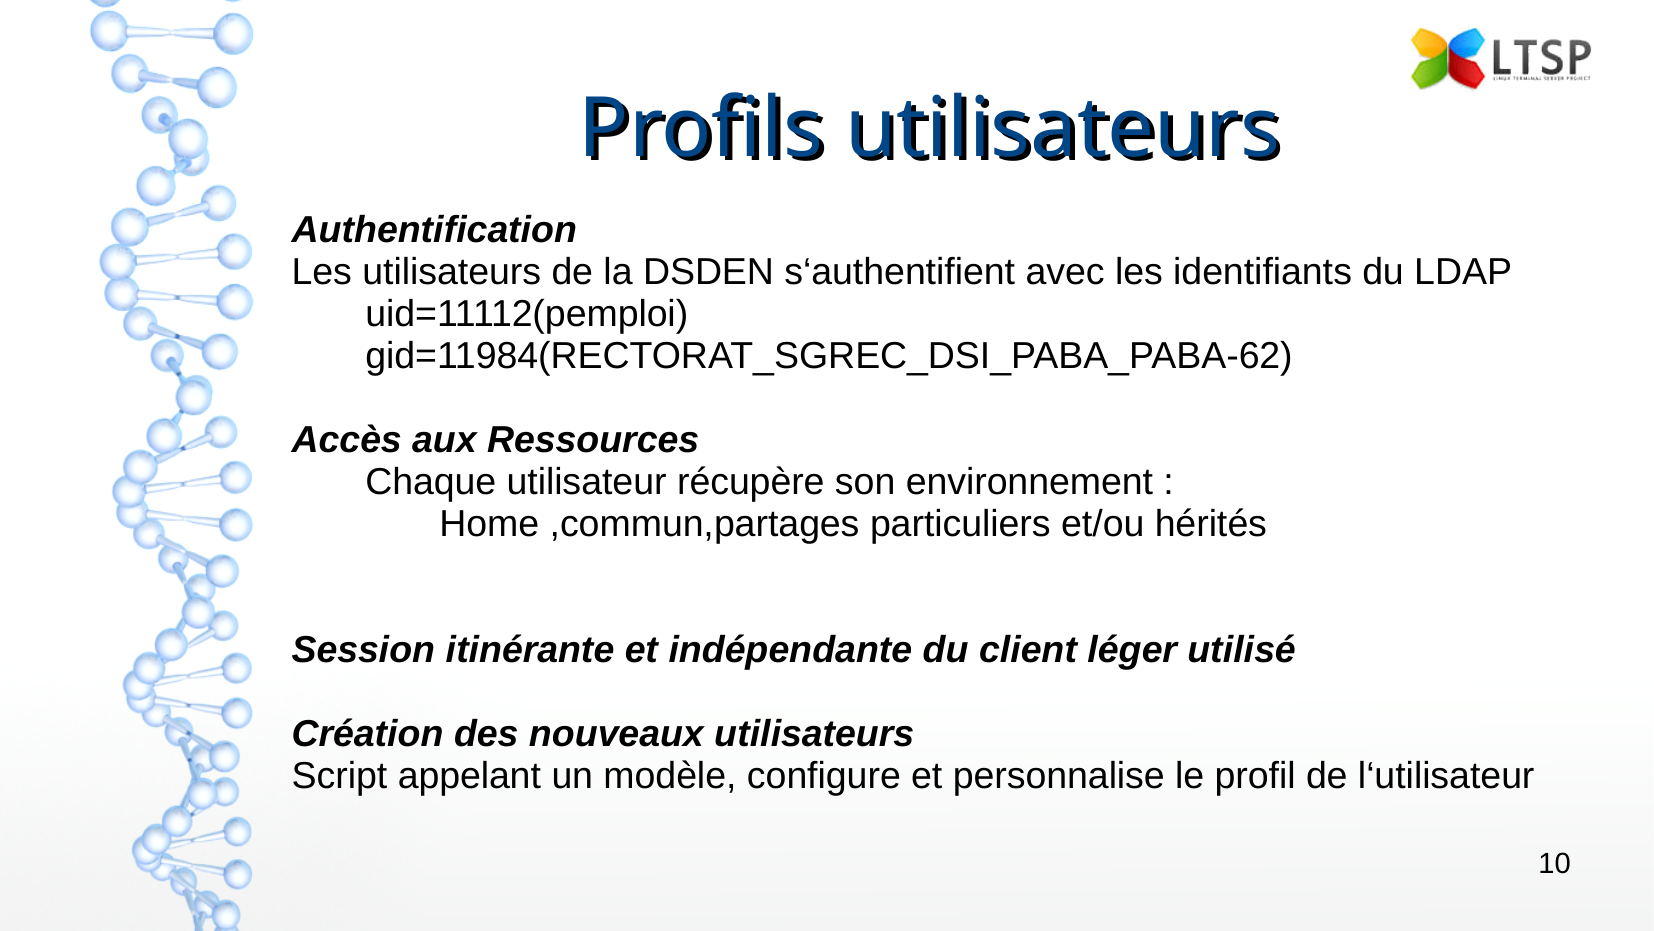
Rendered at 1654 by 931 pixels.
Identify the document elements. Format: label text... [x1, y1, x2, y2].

text_box Authentification Les utilisateurs de la DSDEN s‘authentifient avec les identifiants du LDAP uid=11112(pemploi) gid=11984(RECTORAT_SGREC_DSI_PABA_PABA-62) Accès aux Ressources Chaque utilisateur récupère son environnement : Home ,commun,partages particuliers et/ou hérités Session itinérante et indépendante du client léger utilisé Création des nouveaux utilisateurs Script appelant un modèle, configure et personnalise le profil de l‘utilisateur [276, 200, 1654, 931]
title Profils utilisateurs [265, 47, 1595, 201]
picture [0, 0, 1654, 931]
